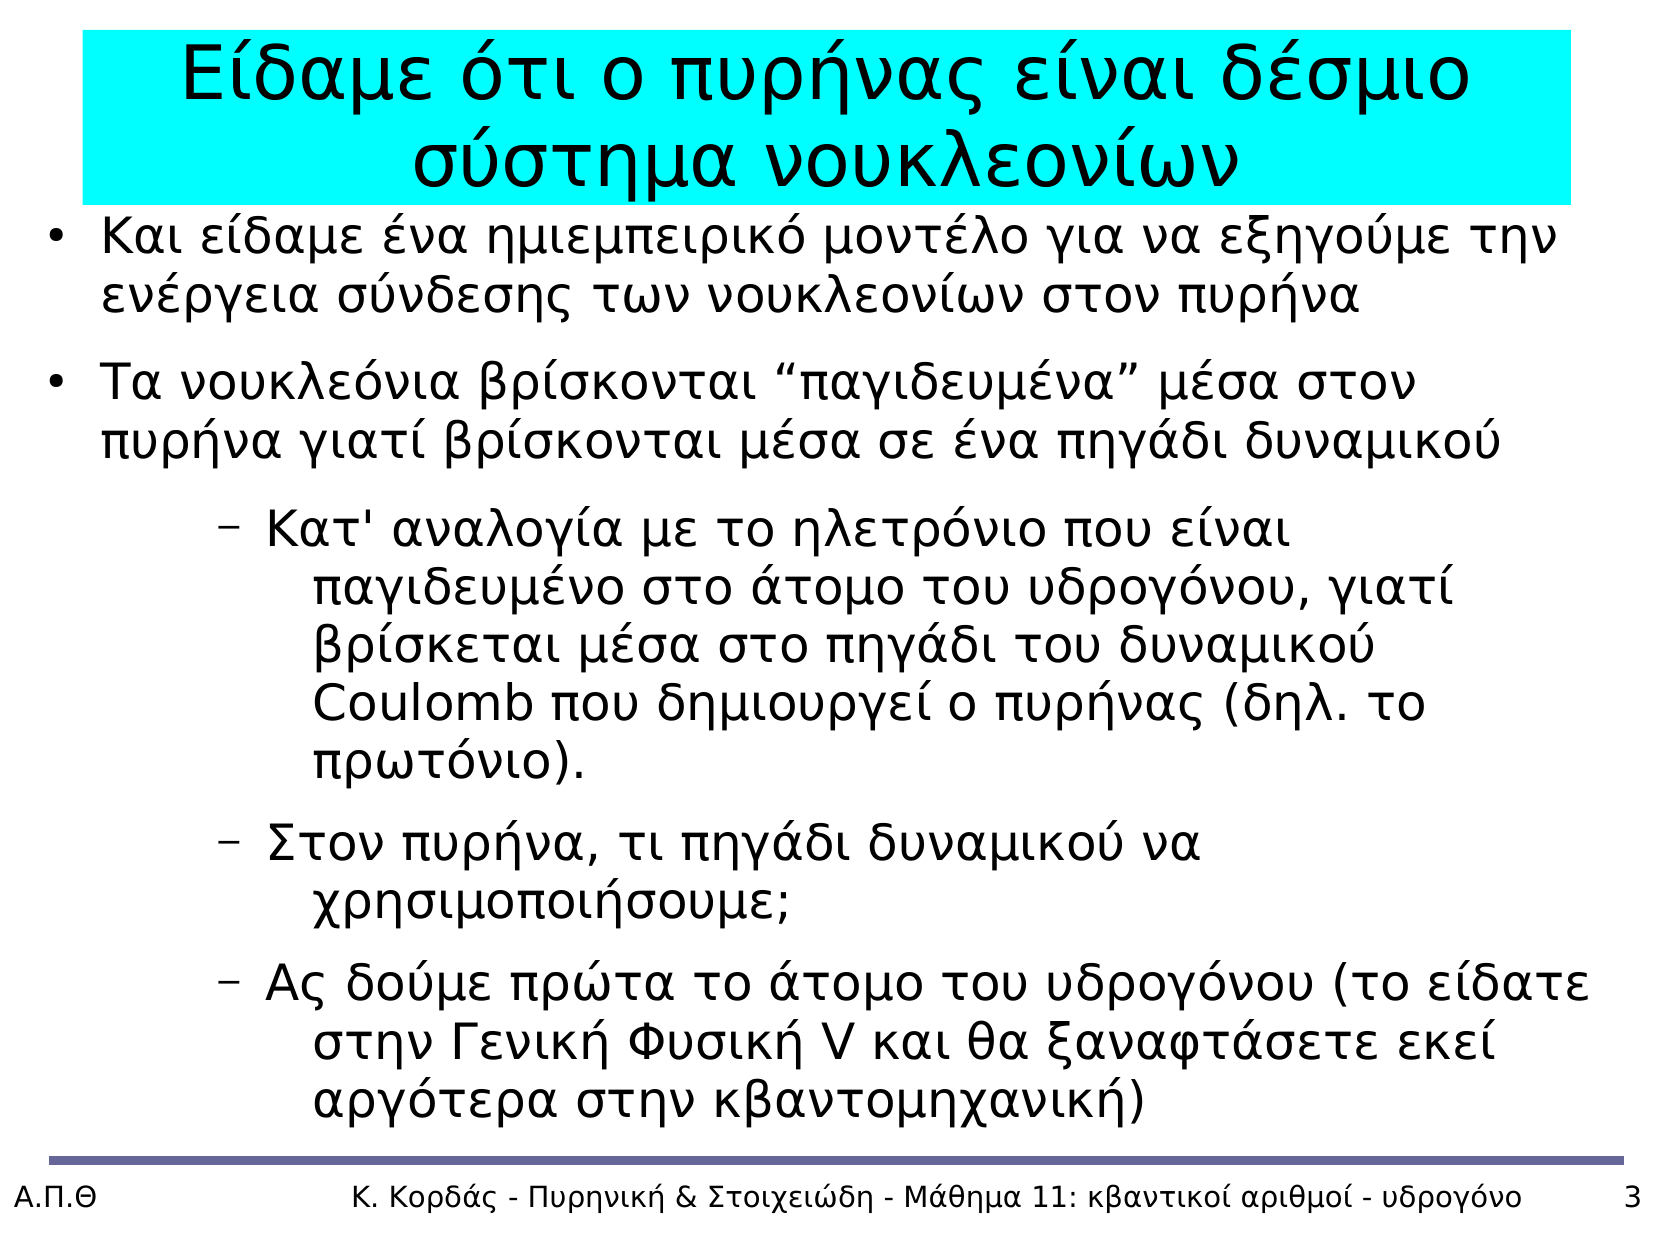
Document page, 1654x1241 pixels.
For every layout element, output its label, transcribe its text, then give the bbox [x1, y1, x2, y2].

list Και είδαμε ένα ημιεμπειρικό μοντέλο για να εξηγούμε την ενέργεια σύνδεσης των νουκλεονίων στον πυρήνα Τα νουκλεόνια βρίσκονται “παγιδευμένα” μέσα στον πυρήνα γιατί βρίσκονται μέσα σε ένα πηγάδι δυναμικού Κατ' αναλογία με το ηλετρόνιο που είναι παγιδευμένο στο άτομο του υδρογόνου, γιατί βρίσκεται μέσα στο πηγάδι του δυναμικού Coulomb που δημιουργεί ο πυρήνας (δηλ. το πρωτόνιο). Στον πυρήνα, τι πηγάδι δυναμικού να χρησιμοποιήσουμε; Ας δούμε πρώτα το άτομο του υδρογόνου (το είδατε στην Γενική Φυσική V και θα ξαναφτάσετε εκεί αργότερα στην κβαντομηχανική) [29, 207, 1613, 1163]
title Είδαμε ότι ο πυρήνας είναι δέσμιο σύστημα νουκλεονίων [82, 29, 1571, 205]
